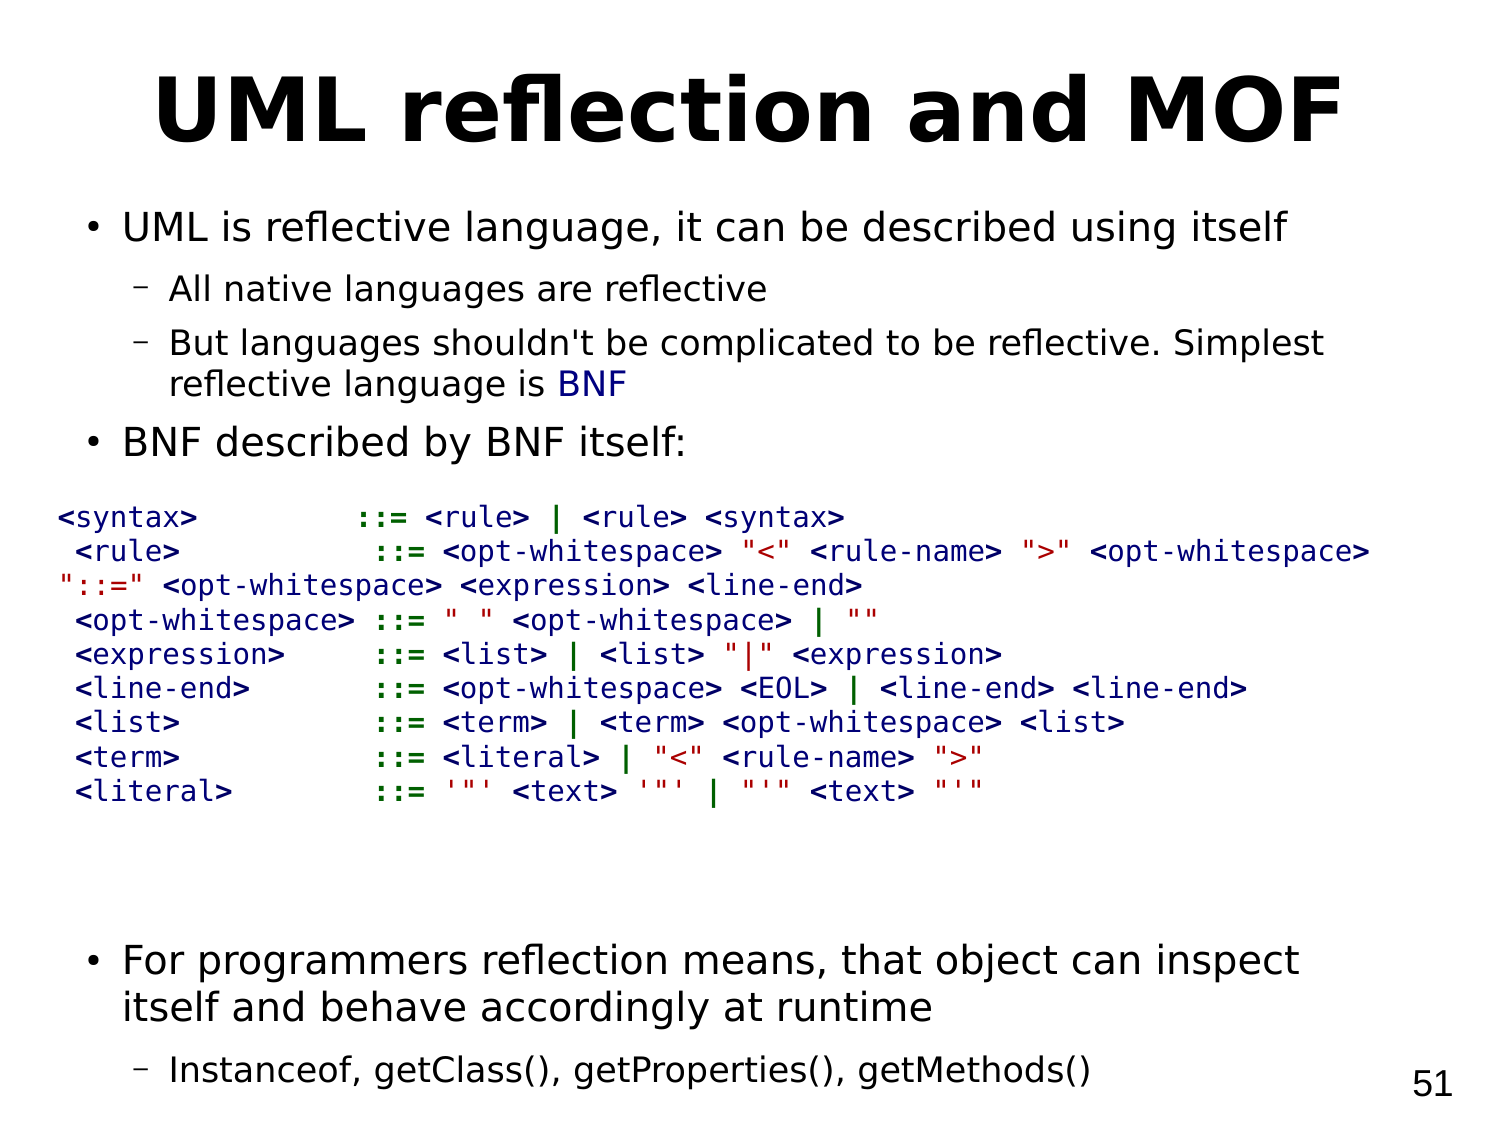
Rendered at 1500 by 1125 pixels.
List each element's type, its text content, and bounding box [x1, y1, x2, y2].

title UML reflection and MOF [75, 44, 1425, 177]
text_box <syntax> ::= <rule> | <rule> <syntax> <rule> ::= <opt-whitespace> "<" <rule-name> ">" <opt-whitespace> "::=" <opt-whitespace> <expression> <line-end> <opt-whitespace> ::= " " <opt-whitespace> | "" <expression> ::= <list> | <list> "|" <expression> <line-end> ::= <opt-whitespace> <EOL> | <line-end> <line-end> <list> ::= <term> | <term> <opt-whitespace> <list> <term> ::= <literal> | "<" <rule-name> ">" <literal> ::= '"' <text> '"' | "'" <text> "'" [42, 492, 1490, 861]
list UML is reflective language, it can be described using itself All native languages are reflective But languages shouldn't be complicated to be reflective. Simplest reflective language is BNF BNF described by BNF itself: For programmers reflection means, that object can inspect itself and behave accordingly at runtime Instanceof, getClass(), getProperties(), getMethods() [75, 861, 1395, 1093]
list UML is reflective language, it can be described using itself All native languages are reflective But languages shouldn't be complicated to be reflective. Simplest reflective language is BNF BNF described by BNF itself: For programmers reflection means, that object can inspect itself and behave accordingly at runtime Instanceof, getClass(), getProperties(), getMethods() [75, 204, 1395, 492]
